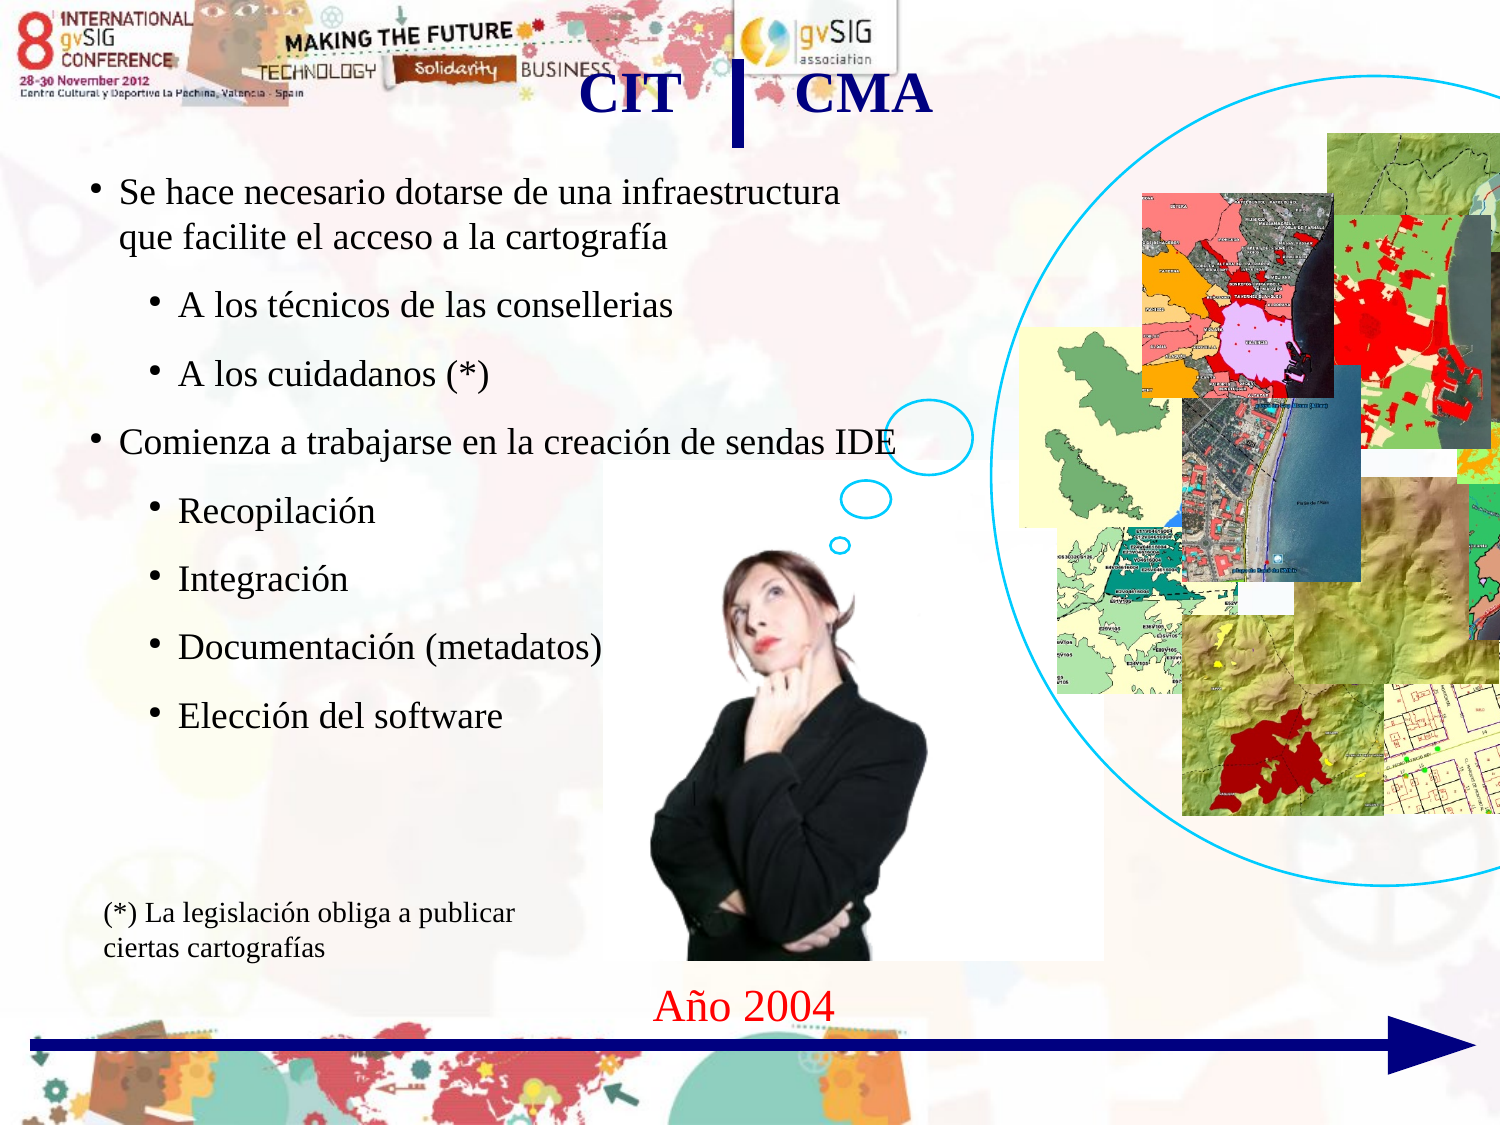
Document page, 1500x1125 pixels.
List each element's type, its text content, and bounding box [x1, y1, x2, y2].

text_box (*) La legislación obliga a publicar ciertas cartografías [88, 885, 579, 972]
text_box Año 2004 [590, 956, 898, 1039]
text_box CMA [779, 47, 957, 133]
text_box Se hace necesario dotarse de una infraestructura que facilite el acceso a la cartografía A los técnicos de las consellerias A los cuidadanos (*) Comienza a trabajarse en la creación de sendas IDE Recopilación Integración Documentación (metadatos) Elección del software [15, 159, 916, 744]
picture [993, 78, 1500, 884]
picture [0, 0, 1500, 1125]
text_box CIT [519, 47, 697, 133]
